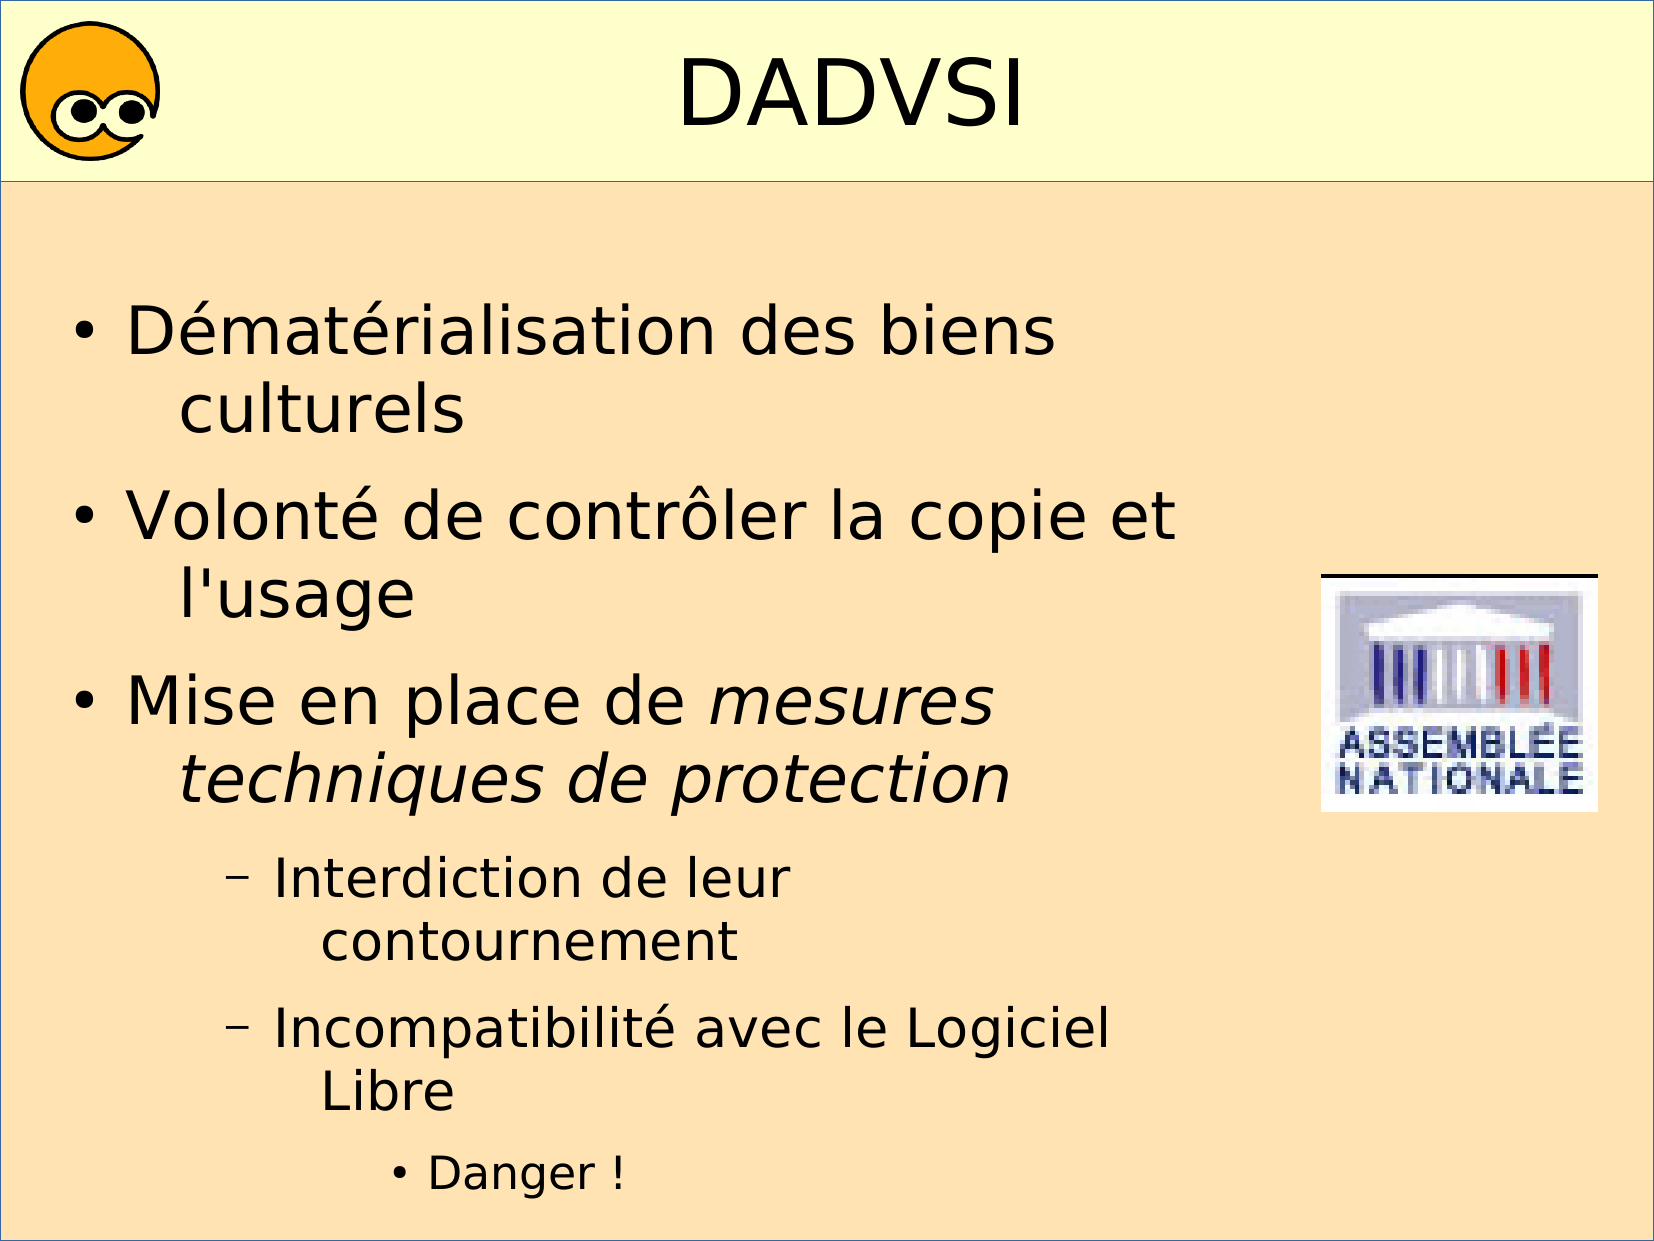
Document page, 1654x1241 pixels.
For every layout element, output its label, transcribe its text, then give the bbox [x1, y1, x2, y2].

picture [20, 21, 160, 161]
list Dématérialisation des biens culturels Volonté de contrôler la copie et l'usage Mise en place de mesures techniques de protection Interdiction de leur contournement Incompatibilité avec le Logiciel Libre Danger ! [37, 292, 1220, 1075]
title DADVSI [209, 33, 1494, 154]
picture [1321, 574, 1598, 812]
